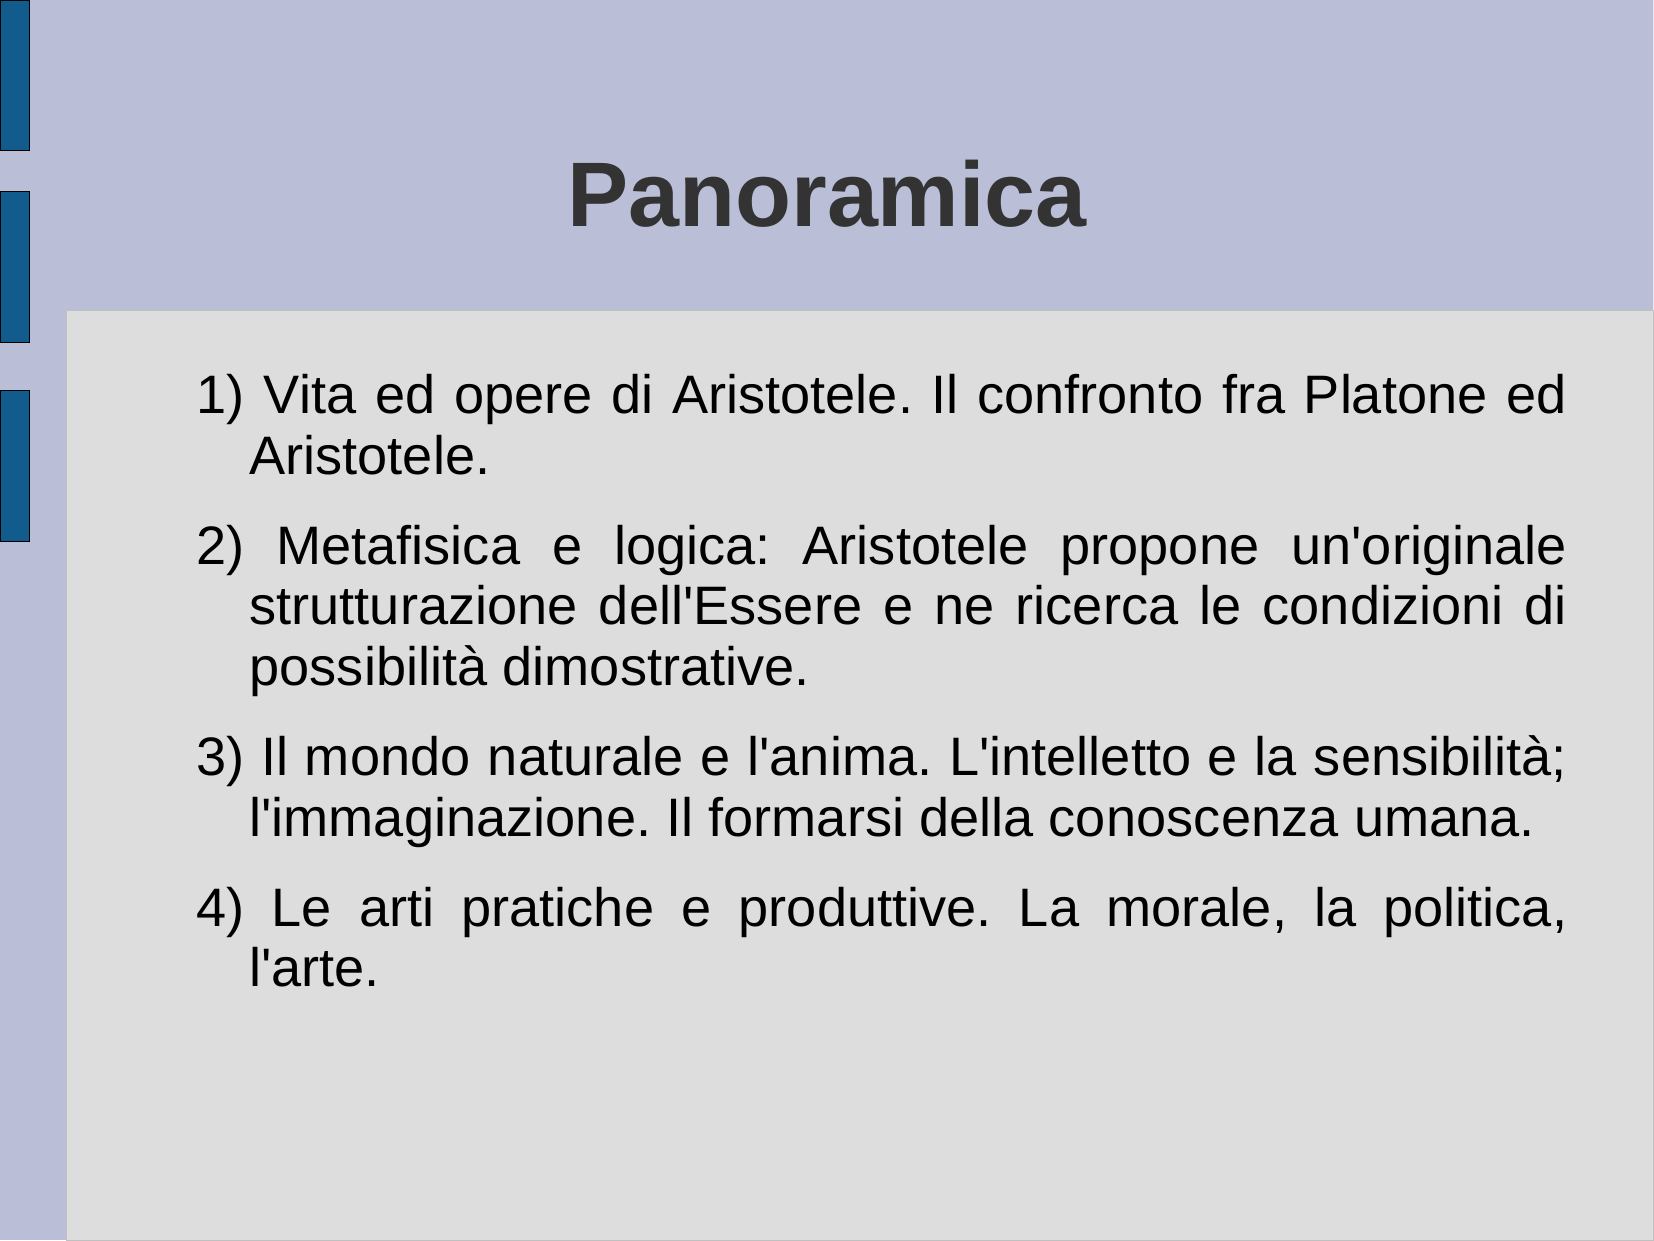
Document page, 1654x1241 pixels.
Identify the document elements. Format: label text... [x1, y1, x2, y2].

list 1) Vita ed opere di Aristotele. Il confronto fra Platone ed Aristotele. 2) Metafisica e logica: Aristotele propone un'originale strutturazione dell'Essere e ne ricerca le condizioni di possibilità dimostrative. 3) Il mondo naturale e l'anima. L'intelletto e la sensibilità; l'immaginazione. Il formarsi della conoscenza umana. 4) Le arti pratiche e produttive. La morale, la politica, l'arte. [178, 364, 1570, 1147]
title Panoramica [121, 91, 1534, 299]
